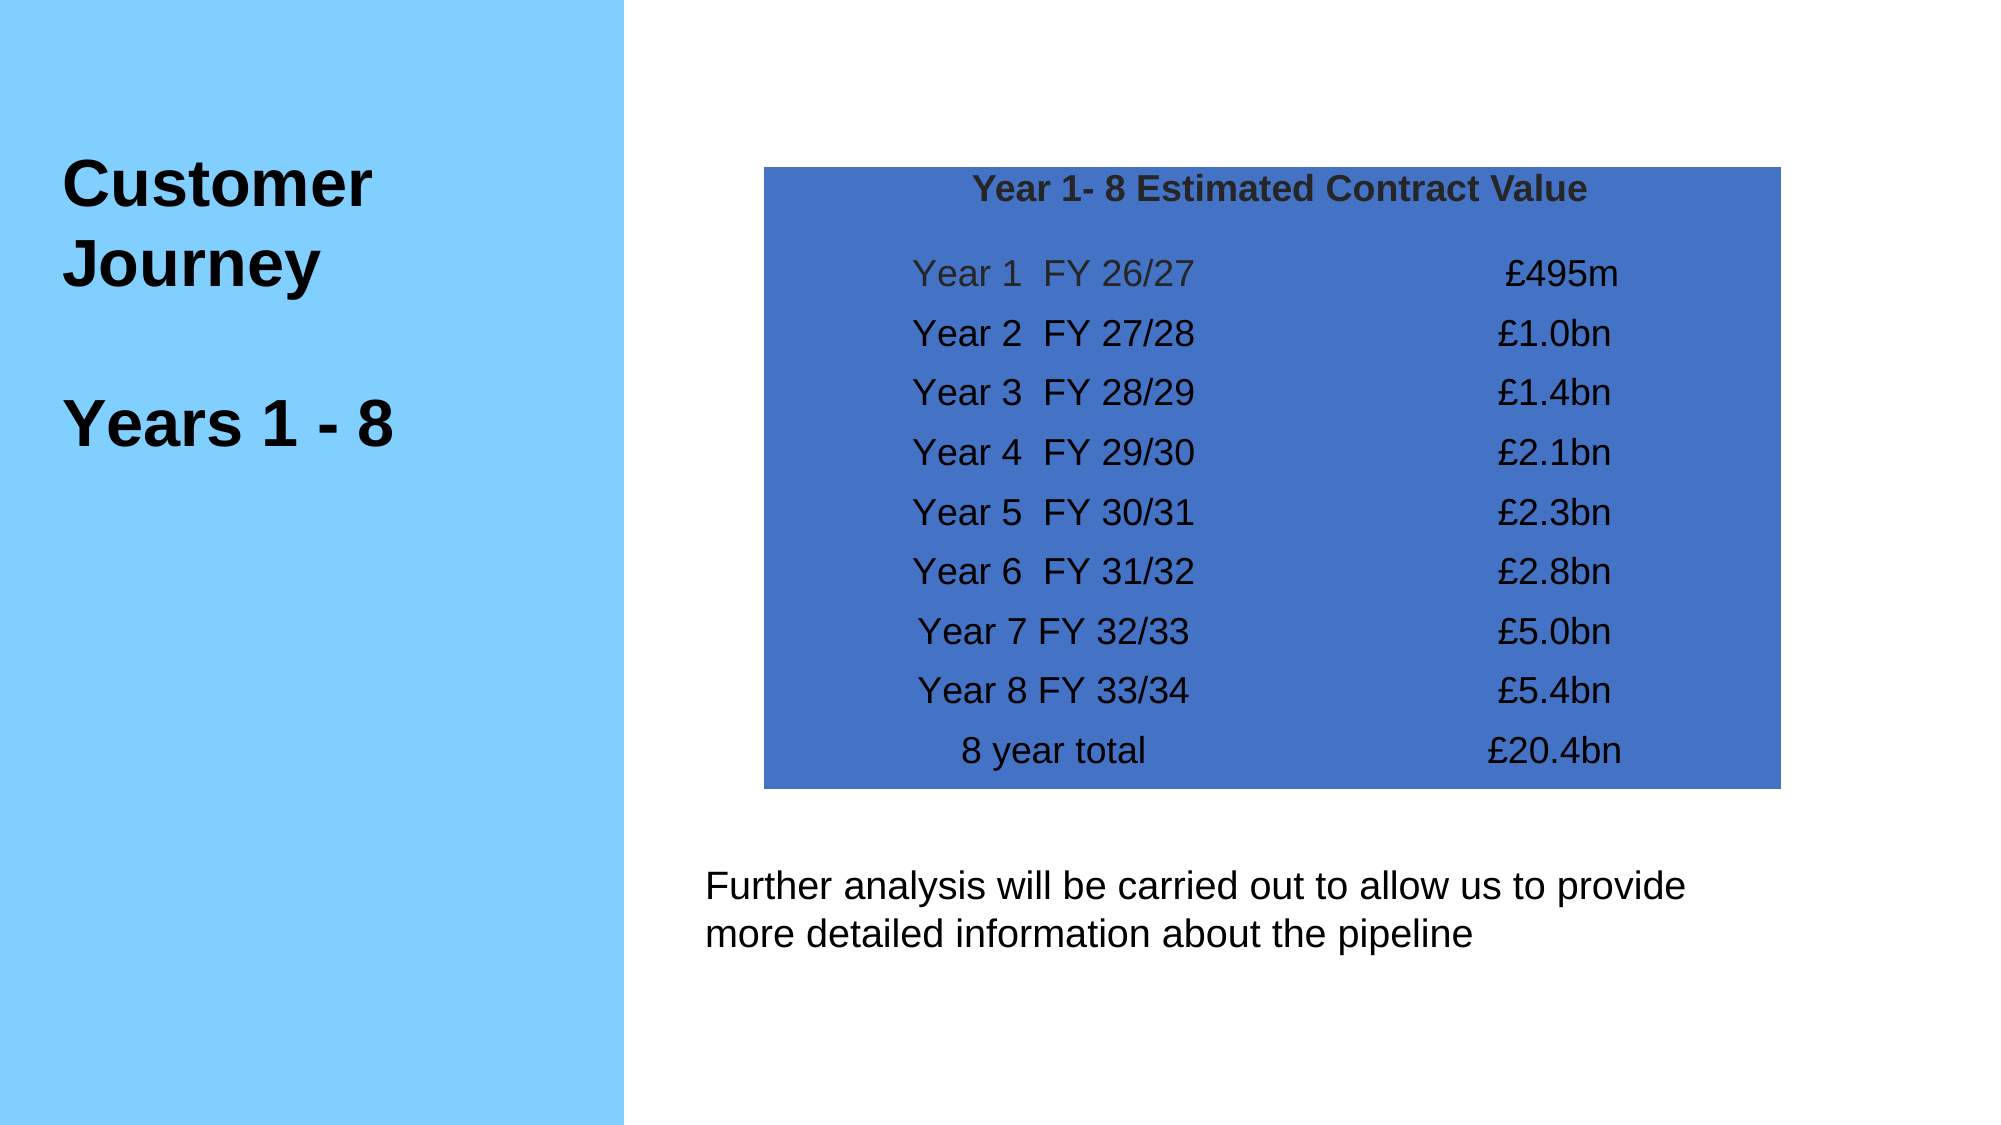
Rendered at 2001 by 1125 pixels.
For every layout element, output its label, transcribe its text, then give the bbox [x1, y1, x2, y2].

table_cell 8 year total [764, 729, 1328, 789]
table_cell £5.4bn [1328, 670, 1781, 729]
table_cell Year 2 FY 27/28 [764, 312, 1328, 372]
text_box Further analysis will be carried out to allow us to provide more detailed information about the pipeline [690, 845, 1755, 1062]
table_cell £495m [1328, 253, 1781, 312]
table_cell £5.0bn [1328, 610, 1781, 670]
table_cell £20.4bn [1328, 729, 1781, 789]
table_cell £2.8bn [1328, 551, 1781, 610]
table_header Year 1- 8 Estimated Contract Value [764, 167, 1781, 253]
table_cell £1.0bn [1328, 312, 1781, 372]
table_cell £2.3bn [1328, 491, 1781, 551]
table_cell £1.4bn [1328, 372, 1781, 431]
table_cell Year 6 FY 31/32 [764, 551, 1328, 610]
table_cell Year 8 FY 33/34 [764, 670, 1328, 729]
table_cell Year 1 FY 26/27 [764, 253, 1328, 312]
title Customer Journey Years 1 - 8 [62, 139, 564, 357]
table_cell Year 5 FY 30/31 [764, 491, 1328, 551]
table_cell Year 3 FY 28/29 [764, 372, 1328, 431]
table_cell Year 4 FY 29/30 [764, 431, 1328, 491]
table_cell Year 7 FY 32/33 [764, 610, 1328, 670]
table_cell £2.1bn [1328, 431, 1781, 491]
